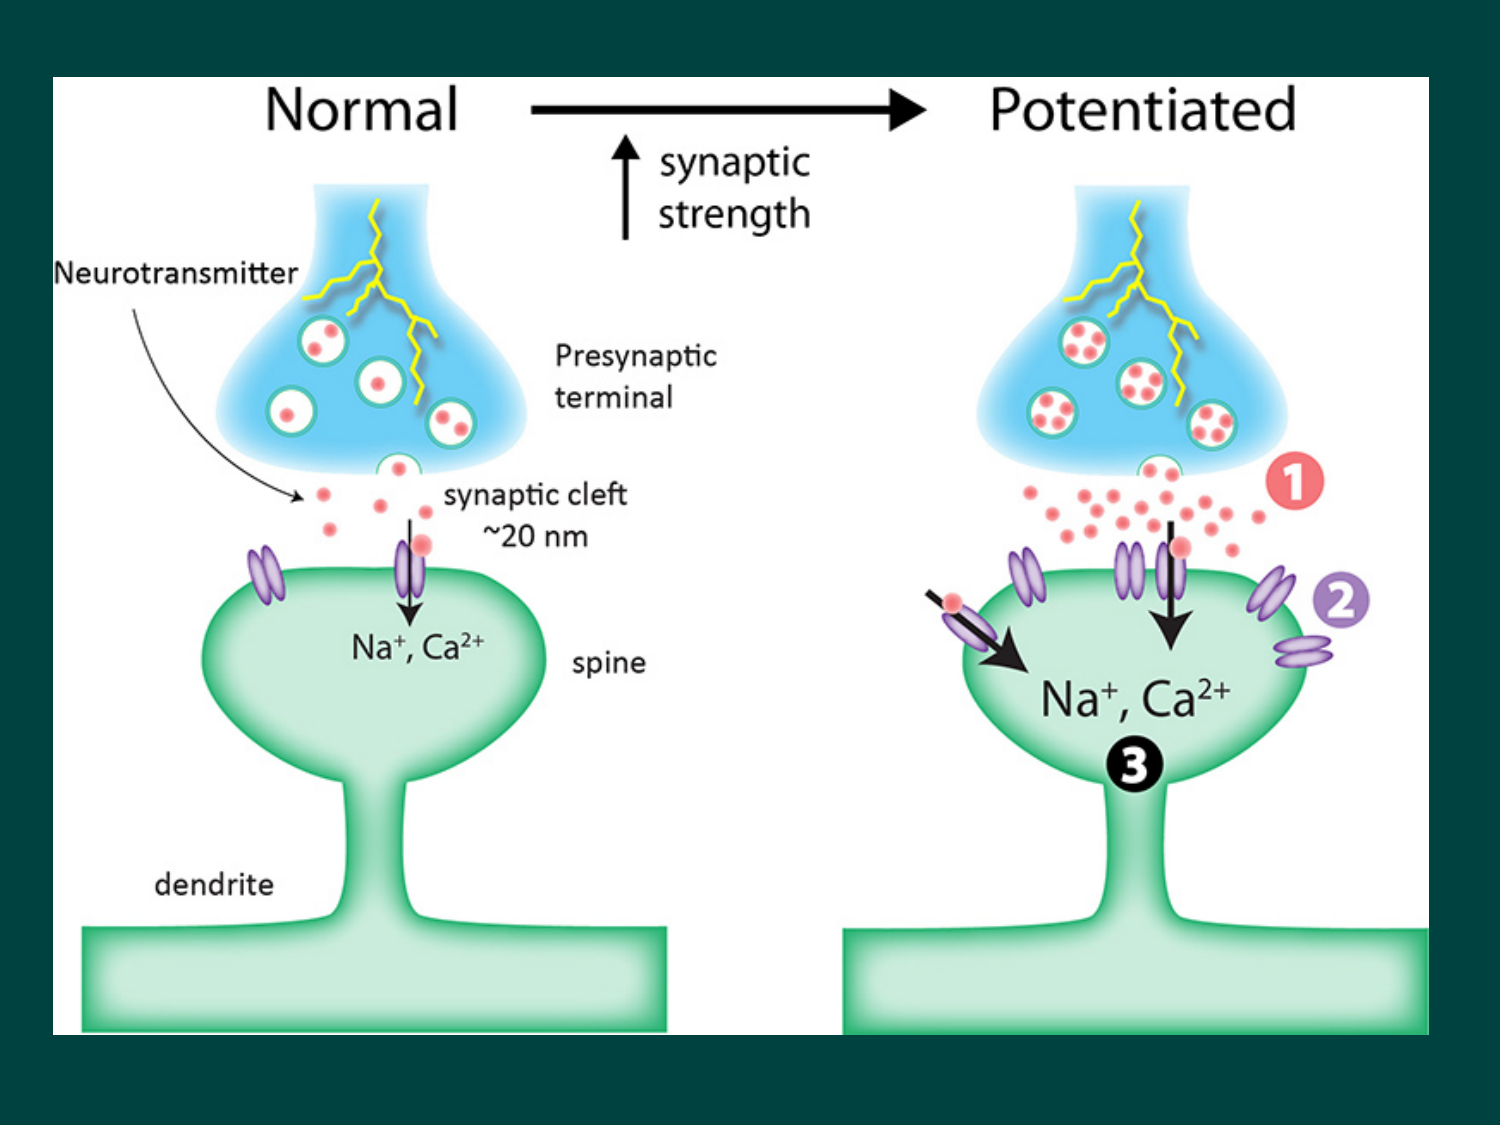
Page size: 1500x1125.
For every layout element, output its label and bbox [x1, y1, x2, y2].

picture [53, 77, 1429, 1035]
